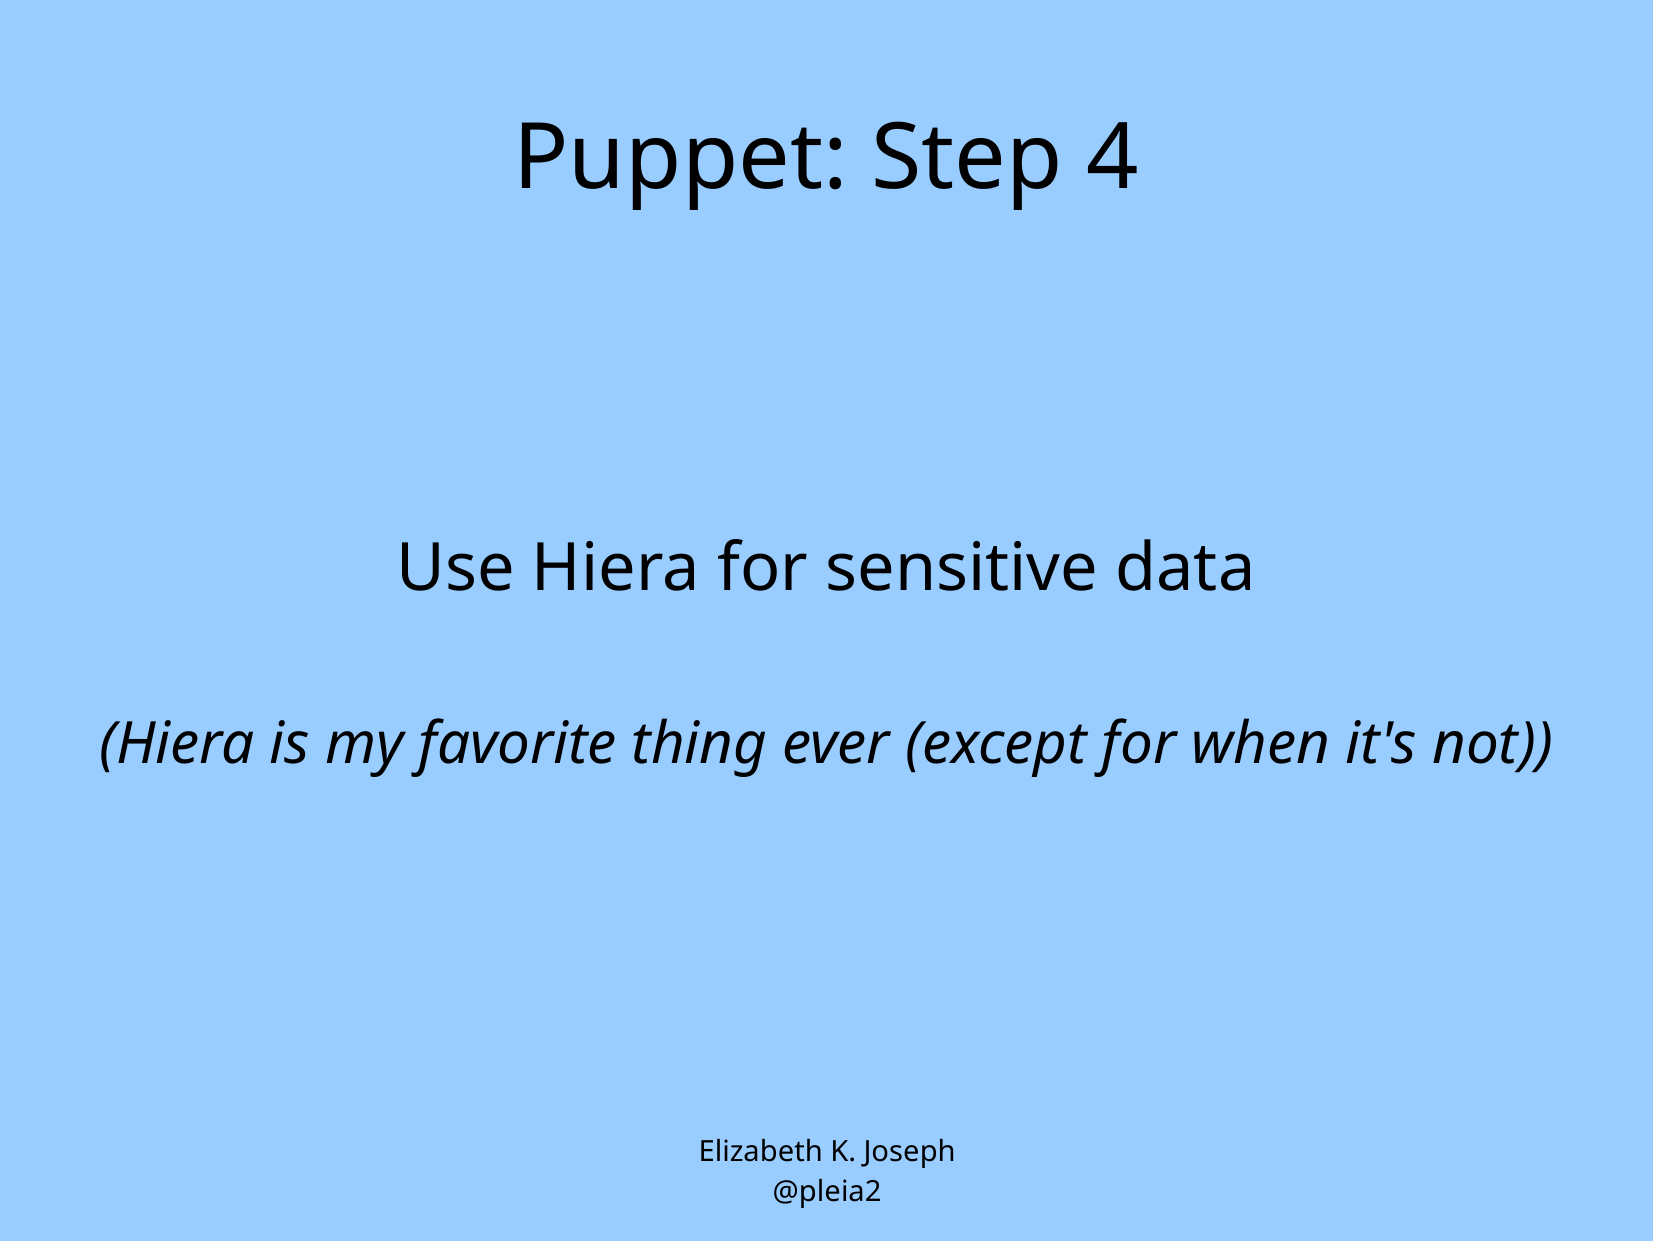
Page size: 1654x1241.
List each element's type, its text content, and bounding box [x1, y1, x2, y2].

title Puppet: Step 4 [82, 49, 1571, 257]
subtitle Use Hiera for sensitive data (Hiera is my favorite thing ever (except for when it's not)) [82, 290, 1571, 1010]
